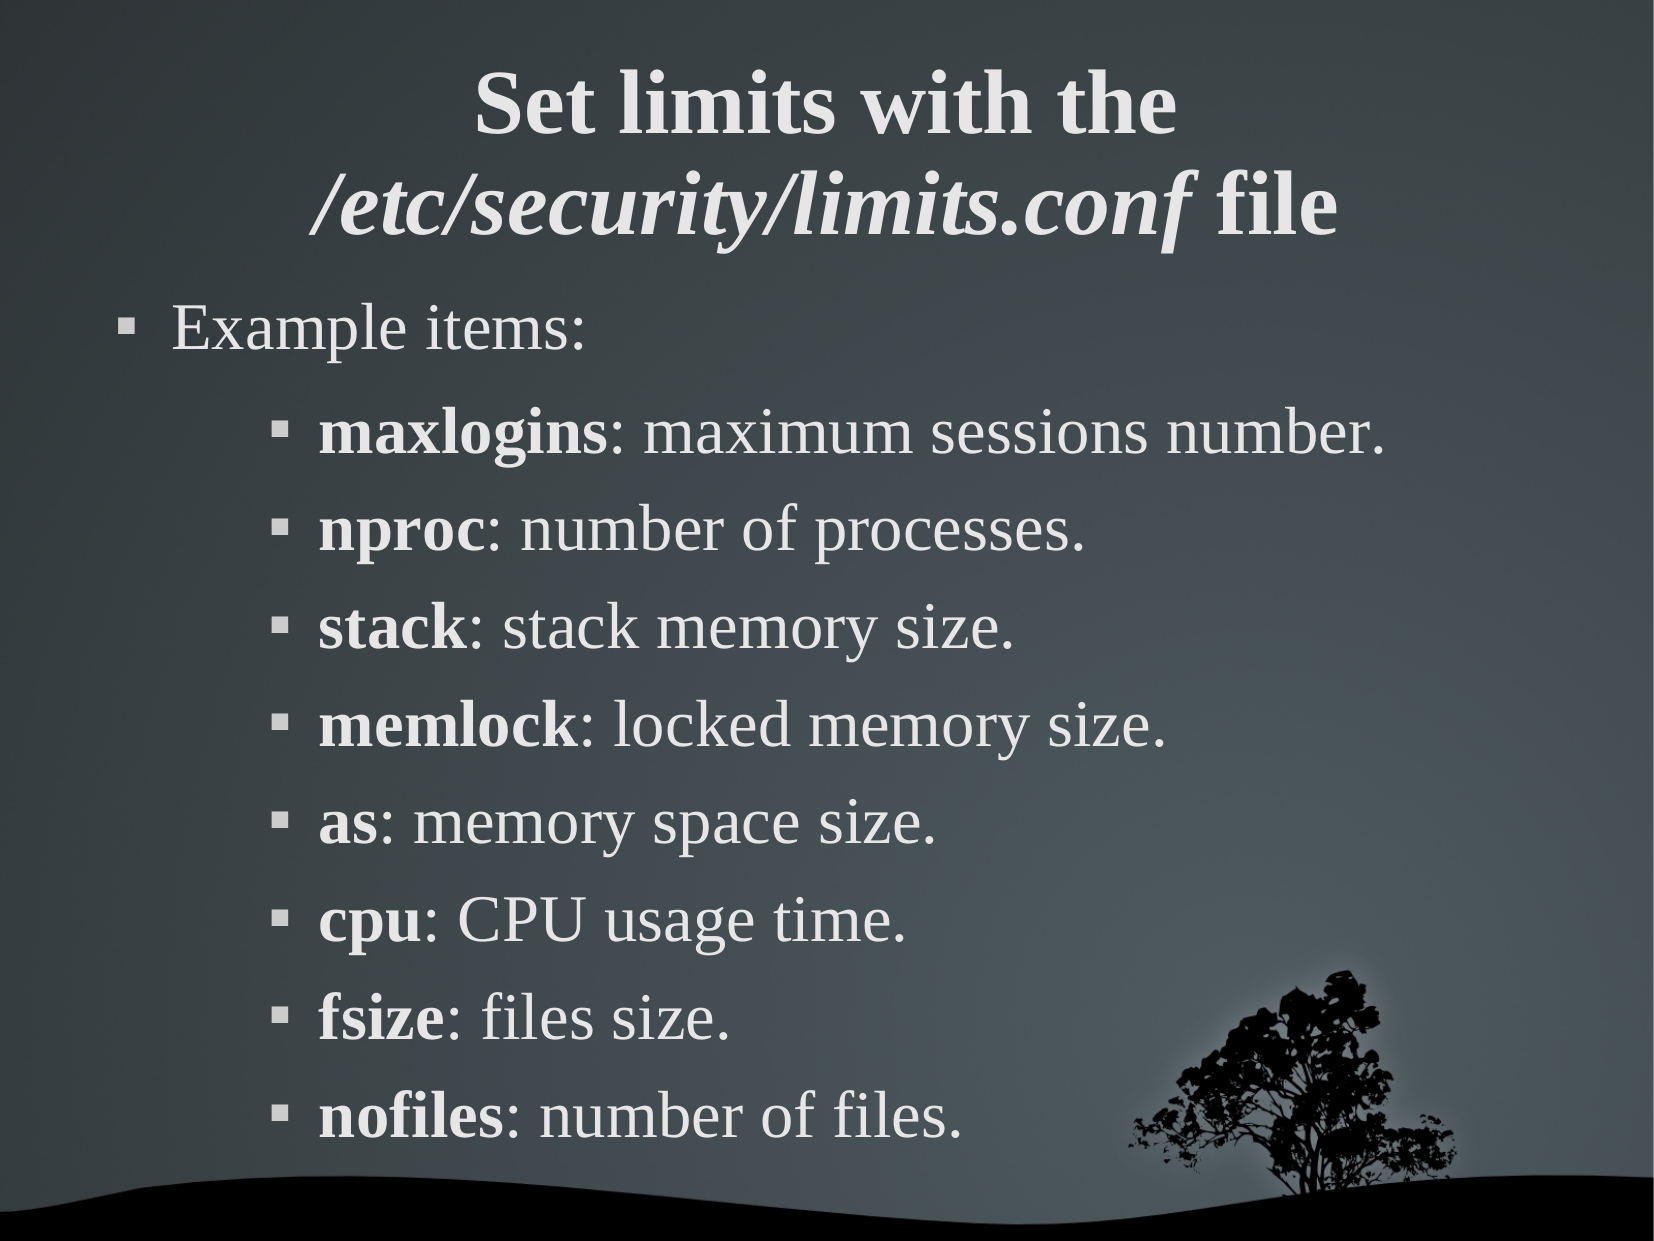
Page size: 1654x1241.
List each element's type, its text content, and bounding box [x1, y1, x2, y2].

title Set limits with the /etc/security/limits.conf file [82, 33, 1571, 273]
list Example items: maxlogins: maximum sessions number. nproc: number of processes. stack: stack memory size. memlock: locked memory size. as: memory space size. cpu: CPU usage time. fsize: files size. nofiles: number of files. [82, 290, 1571, 1226]
picture [0, 0, 1654, 1241]
